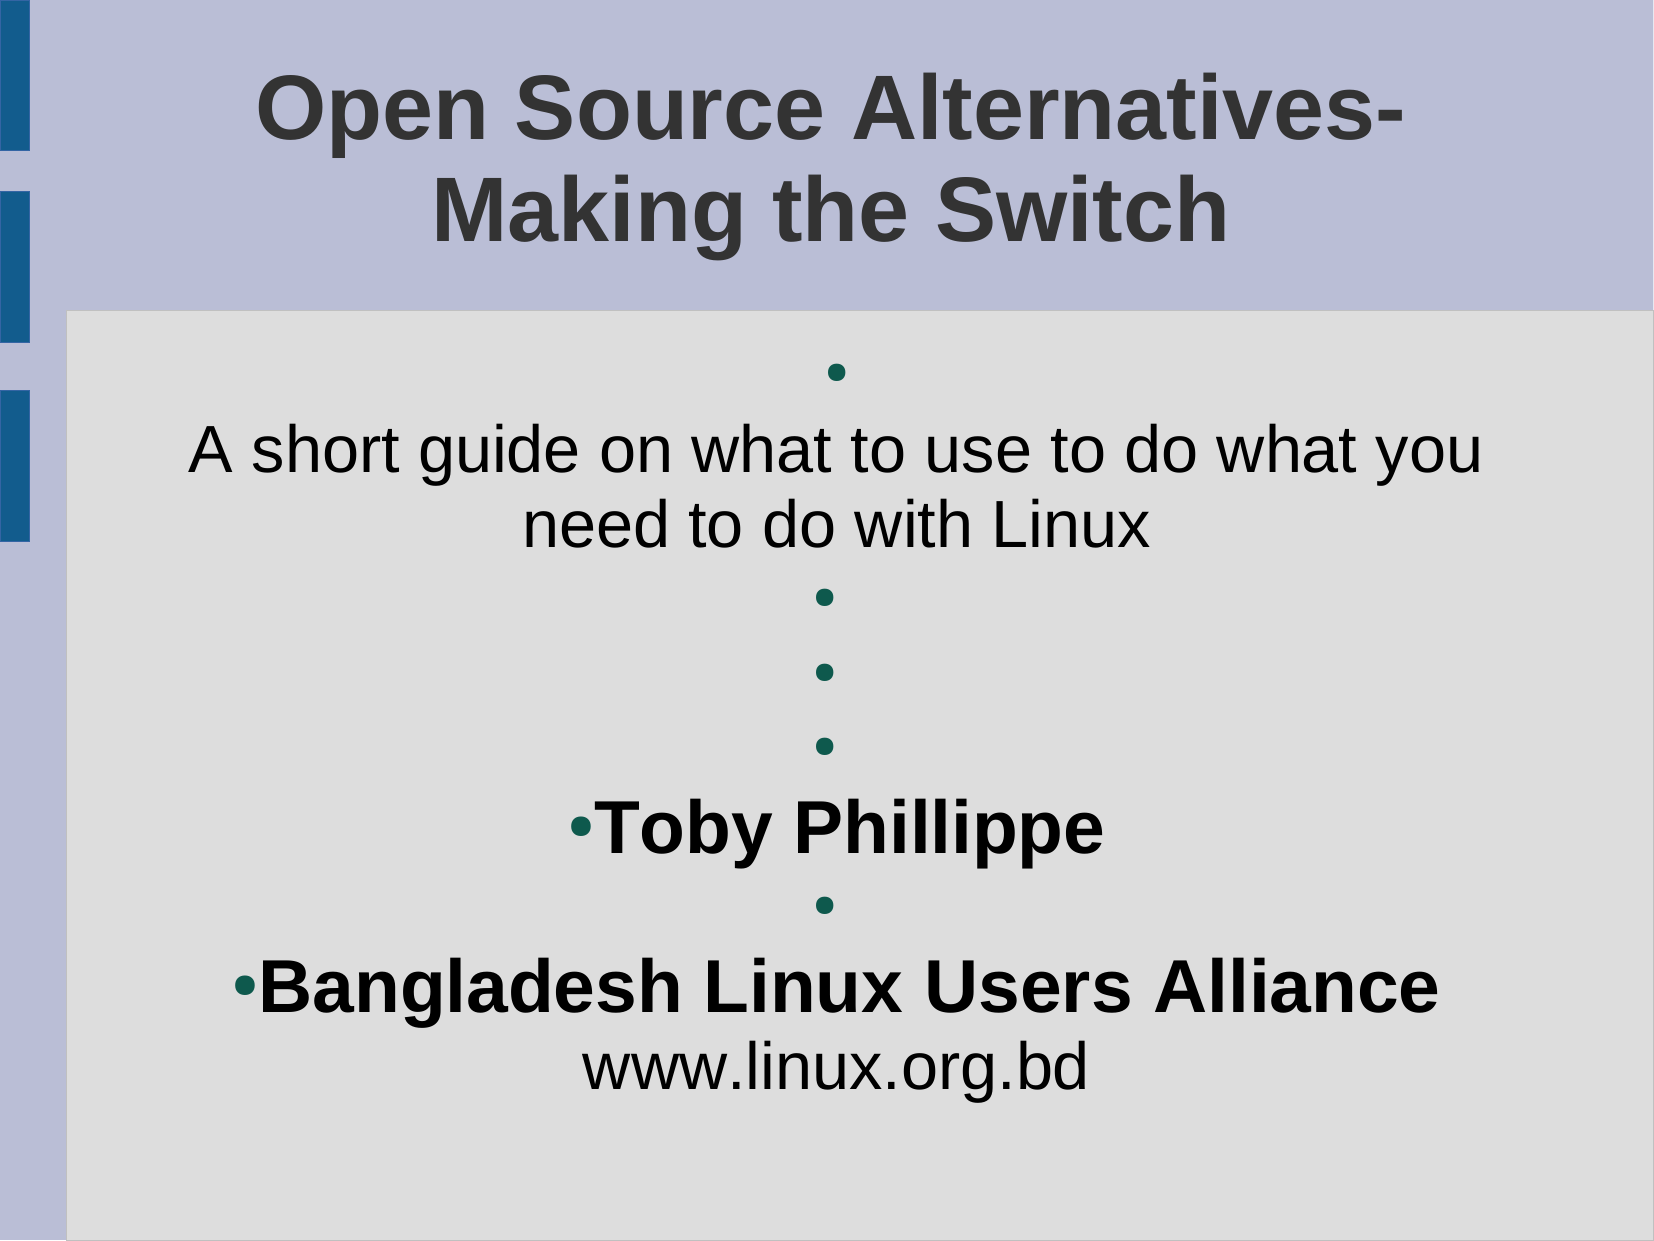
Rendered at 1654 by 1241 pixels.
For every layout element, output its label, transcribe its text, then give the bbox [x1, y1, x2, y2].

title Open Source Alternatives- Making the Switch [125, 55, 1538, 263]
list A short guide on what to use to do what you need to do with Linux Toby Phillippe Bangladesh Linux Users Alliance www.linux.org.bd [135, 337, 1538, 1126]
